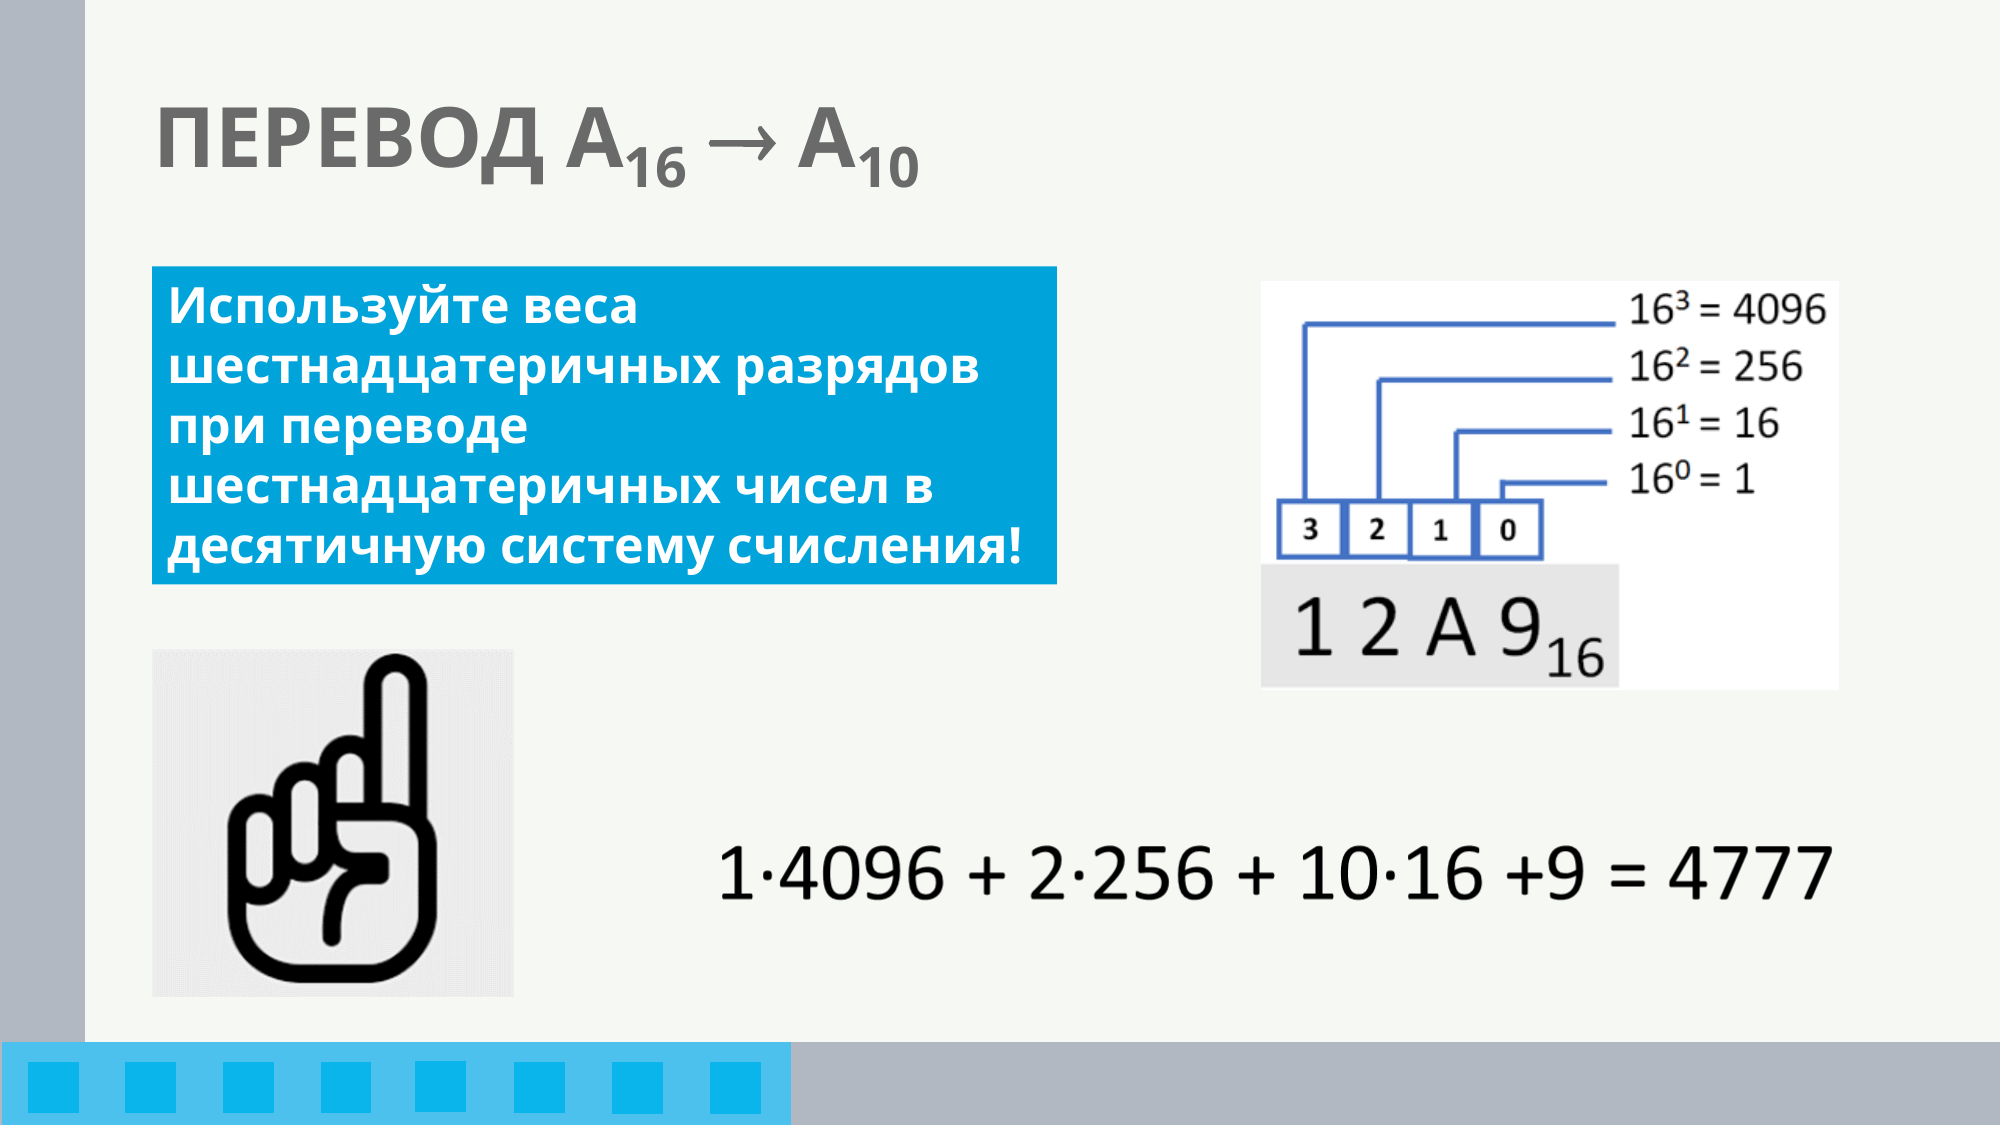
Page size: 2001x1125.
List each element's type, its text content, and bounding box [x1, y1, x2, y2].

picture [1261, 282, 1839, 690]
text_box Используйте веса шестнадцатеричных разрядов при переводе шестнадцатеричных чисел в десятичную систему счисления! [152, 266, 1057, 585]
text_box ПЕРЕВОД А16  А10 [138, 27, 1920, 246]
picture [664, 795, 2000, 972]
picture [152, 649, 514, 997]
